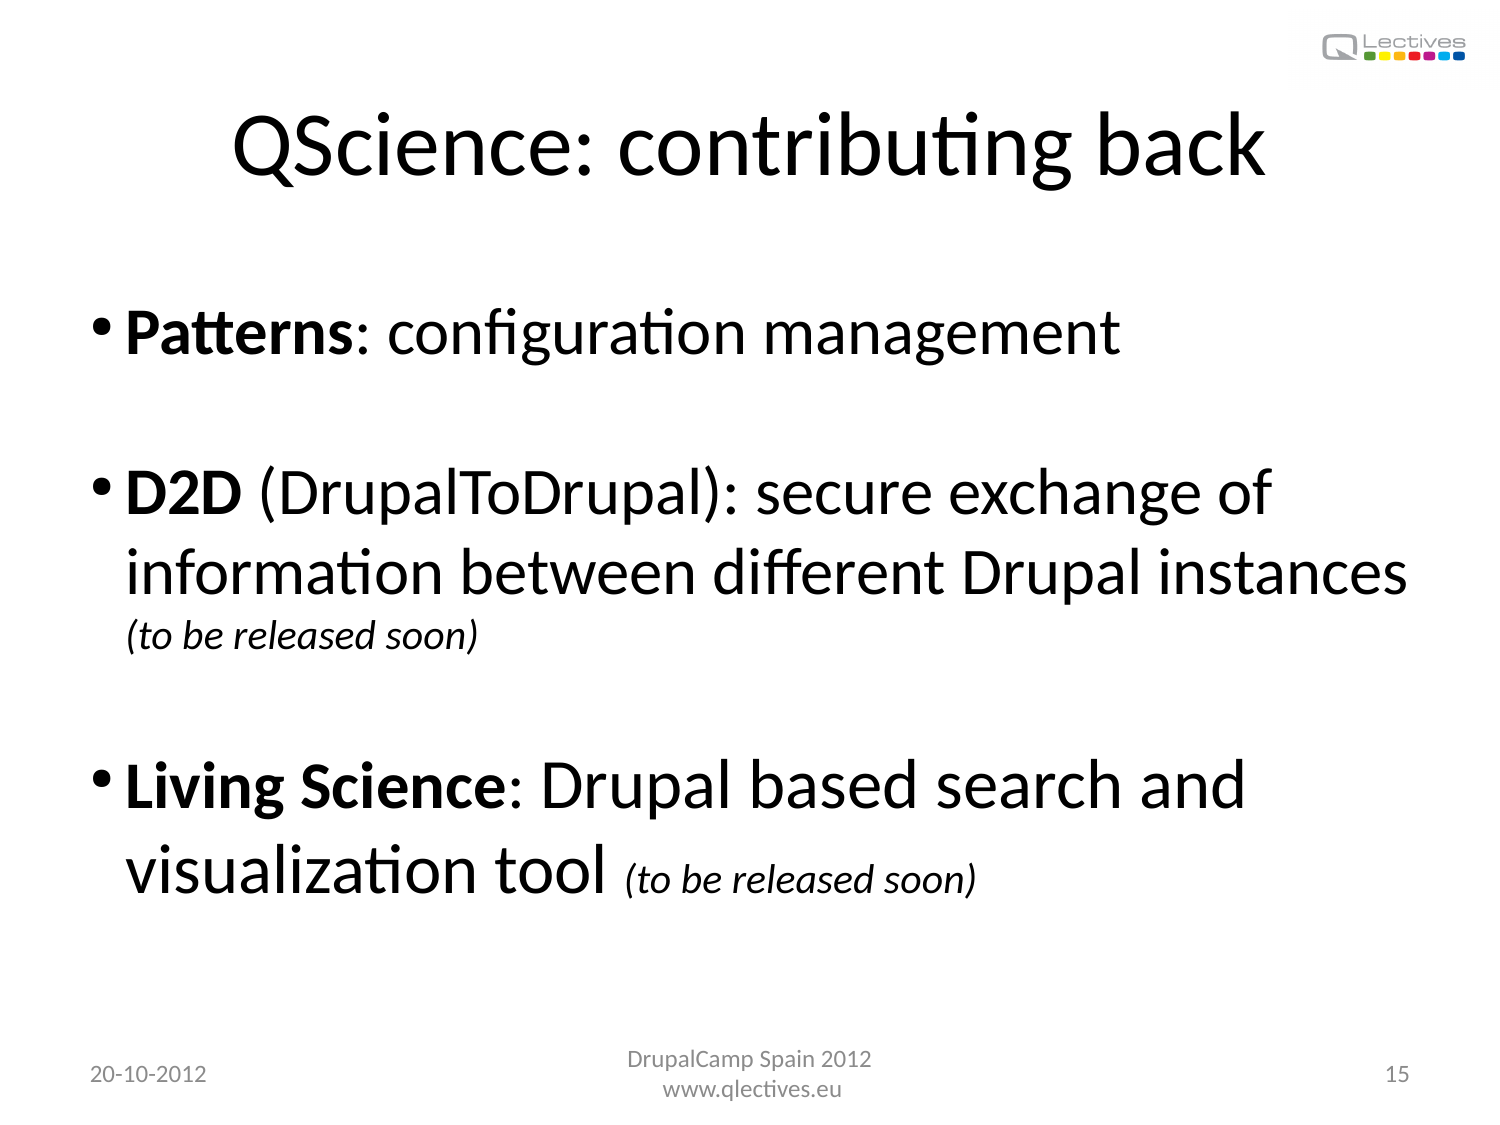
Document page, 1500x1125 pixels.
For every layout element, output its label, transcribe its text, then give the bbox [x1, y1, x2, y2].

text_box 20-10-2012 [74, 1042, 425, 1103]
text_box Patterns: configuration management D2D (DrupalToDrupal): secure exchange of information between different Drupal instances (to be released soon) Living Science: Drupal based search and visualization tool (to be released soon) [75, 200, 1425, 944]
text_box DrupalCamp Spain 2012 www.qlectives.eu [512, 1042, 988, 1103]
picture [1288, 9, 1500, 90]
text_box QScience: contributing back [75, 45, 1425, 200]
text_box <number> [1074, 1042, 1425, 1103]
